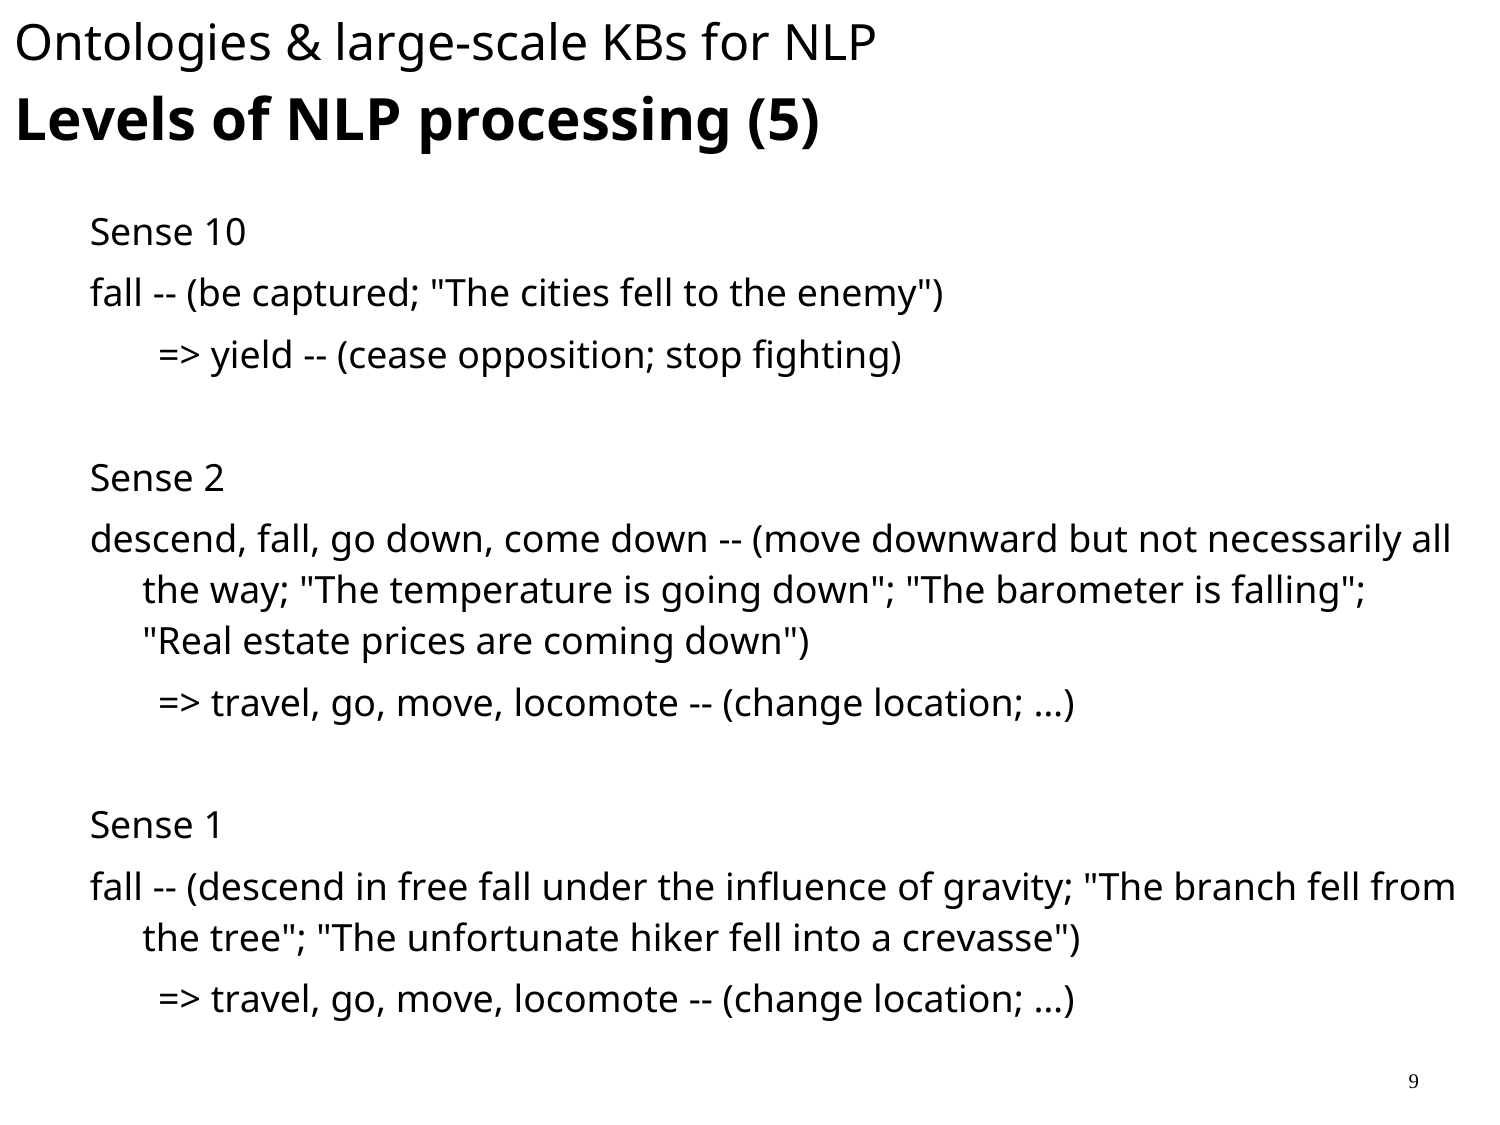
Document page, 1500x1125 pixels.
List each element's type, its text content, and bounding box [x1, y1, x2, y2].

list Sense 10 fall -- (be captured; "The cities fell to the enemy") => yield -- (cease opposition; stop fighting) Sense 2 descend, fall, go down, come down -- (move downward but not necessarily all the way; "The temperature is going down"; "The barometer is falling"; "Real estate prices are coming down") => travel, go, move, locomote -- (change location; …) Sense 1 fall -- (descend in free fall under the influence of gravity; "The branch fell from the tree"; "The unfortunate hiker fell into a crevasse") => travel, go, move, locomote -- (change location; …) [75, 197, 1480, 1011]
title Ontologies & large-scale KBs for NLP Levels of NLP processing (5) [0, 0, 1500, 157]
